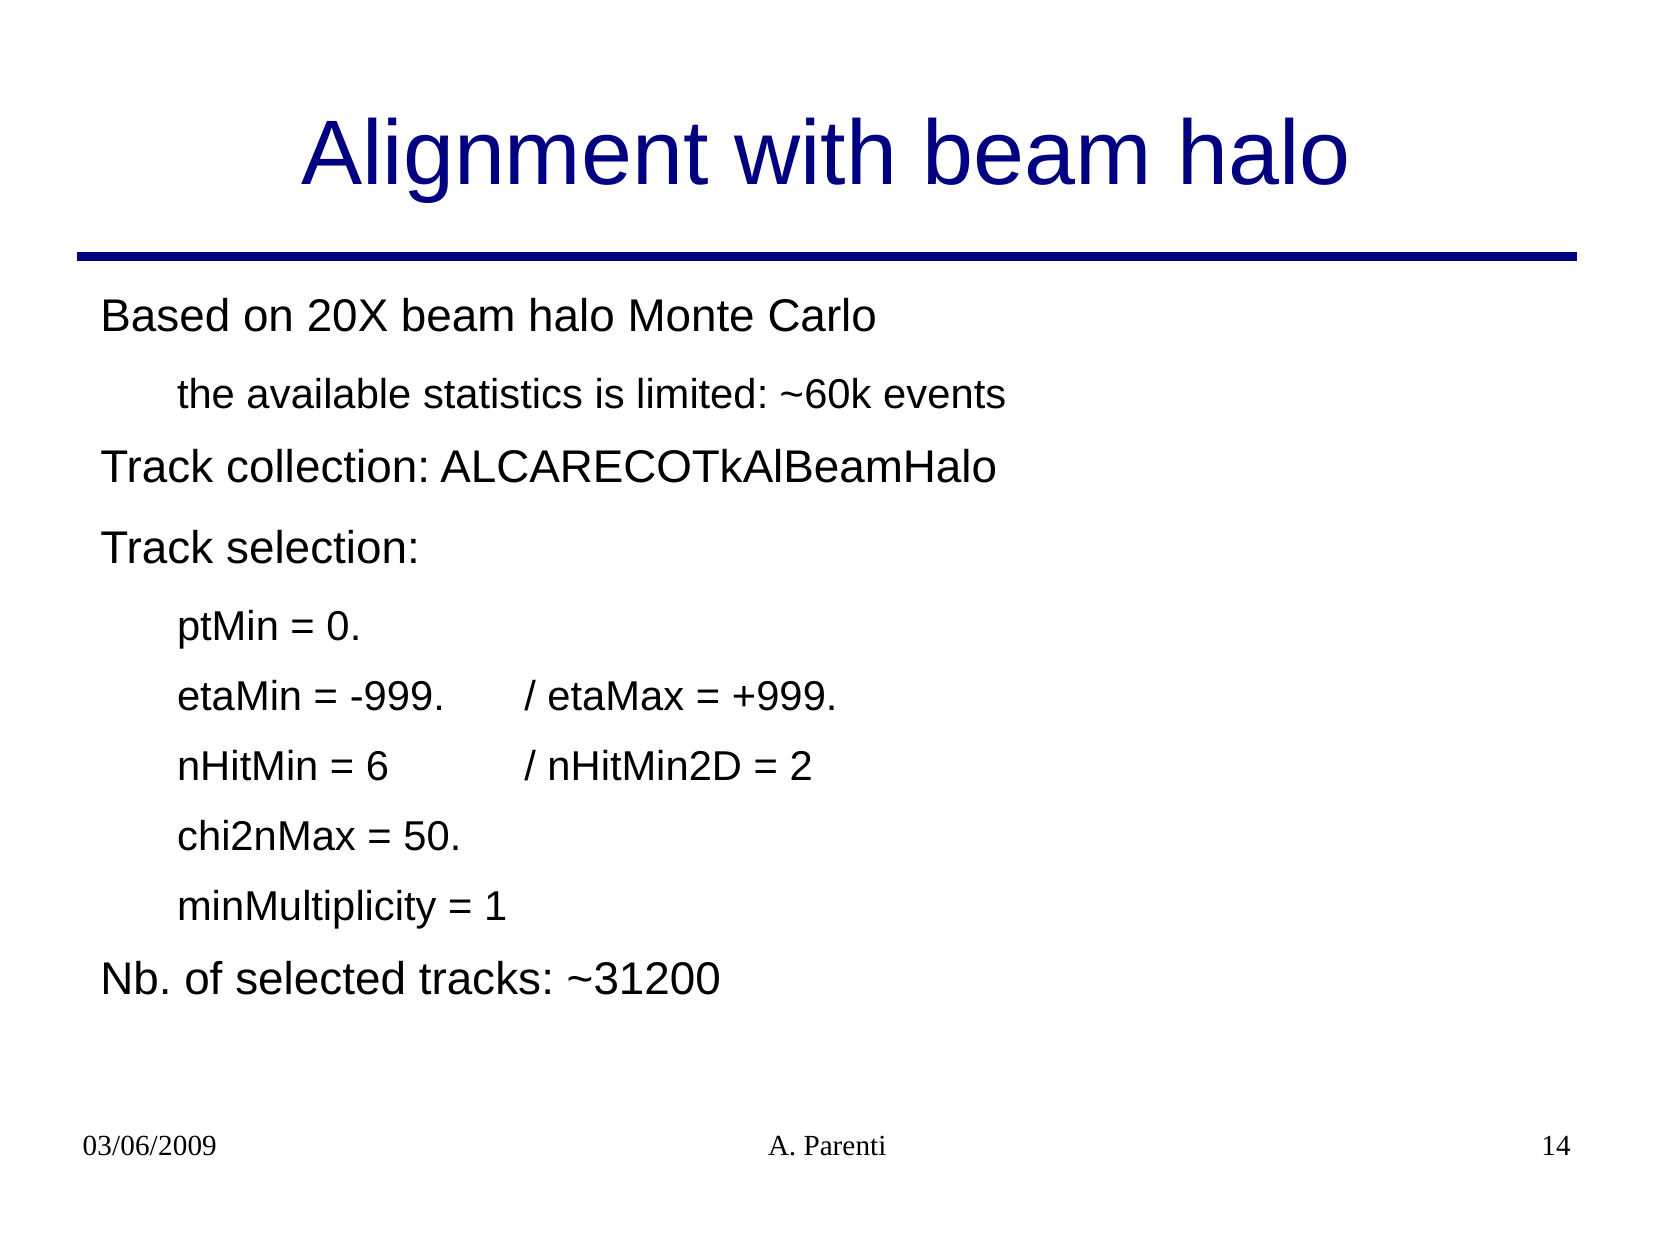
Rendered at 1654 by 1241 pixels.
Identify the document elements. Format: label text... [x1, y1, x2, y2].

title Alignment with beam halo [82, 56, 1571, 250]
list Based on 20X beam halo Monte Carlo the available statistics is limited: ~60k events Track collection: ALCARECOTkAlBeamHalo Track selection: ptMin = 0. etaMin = -999. / etaMax = +999. nHitMin = 6 / nHitMin2D = 2 chi2nMax = 50. minMultiplicity = 1 Nb. of selected tracks: ~31200 [82, 290, 1571, 1094]
